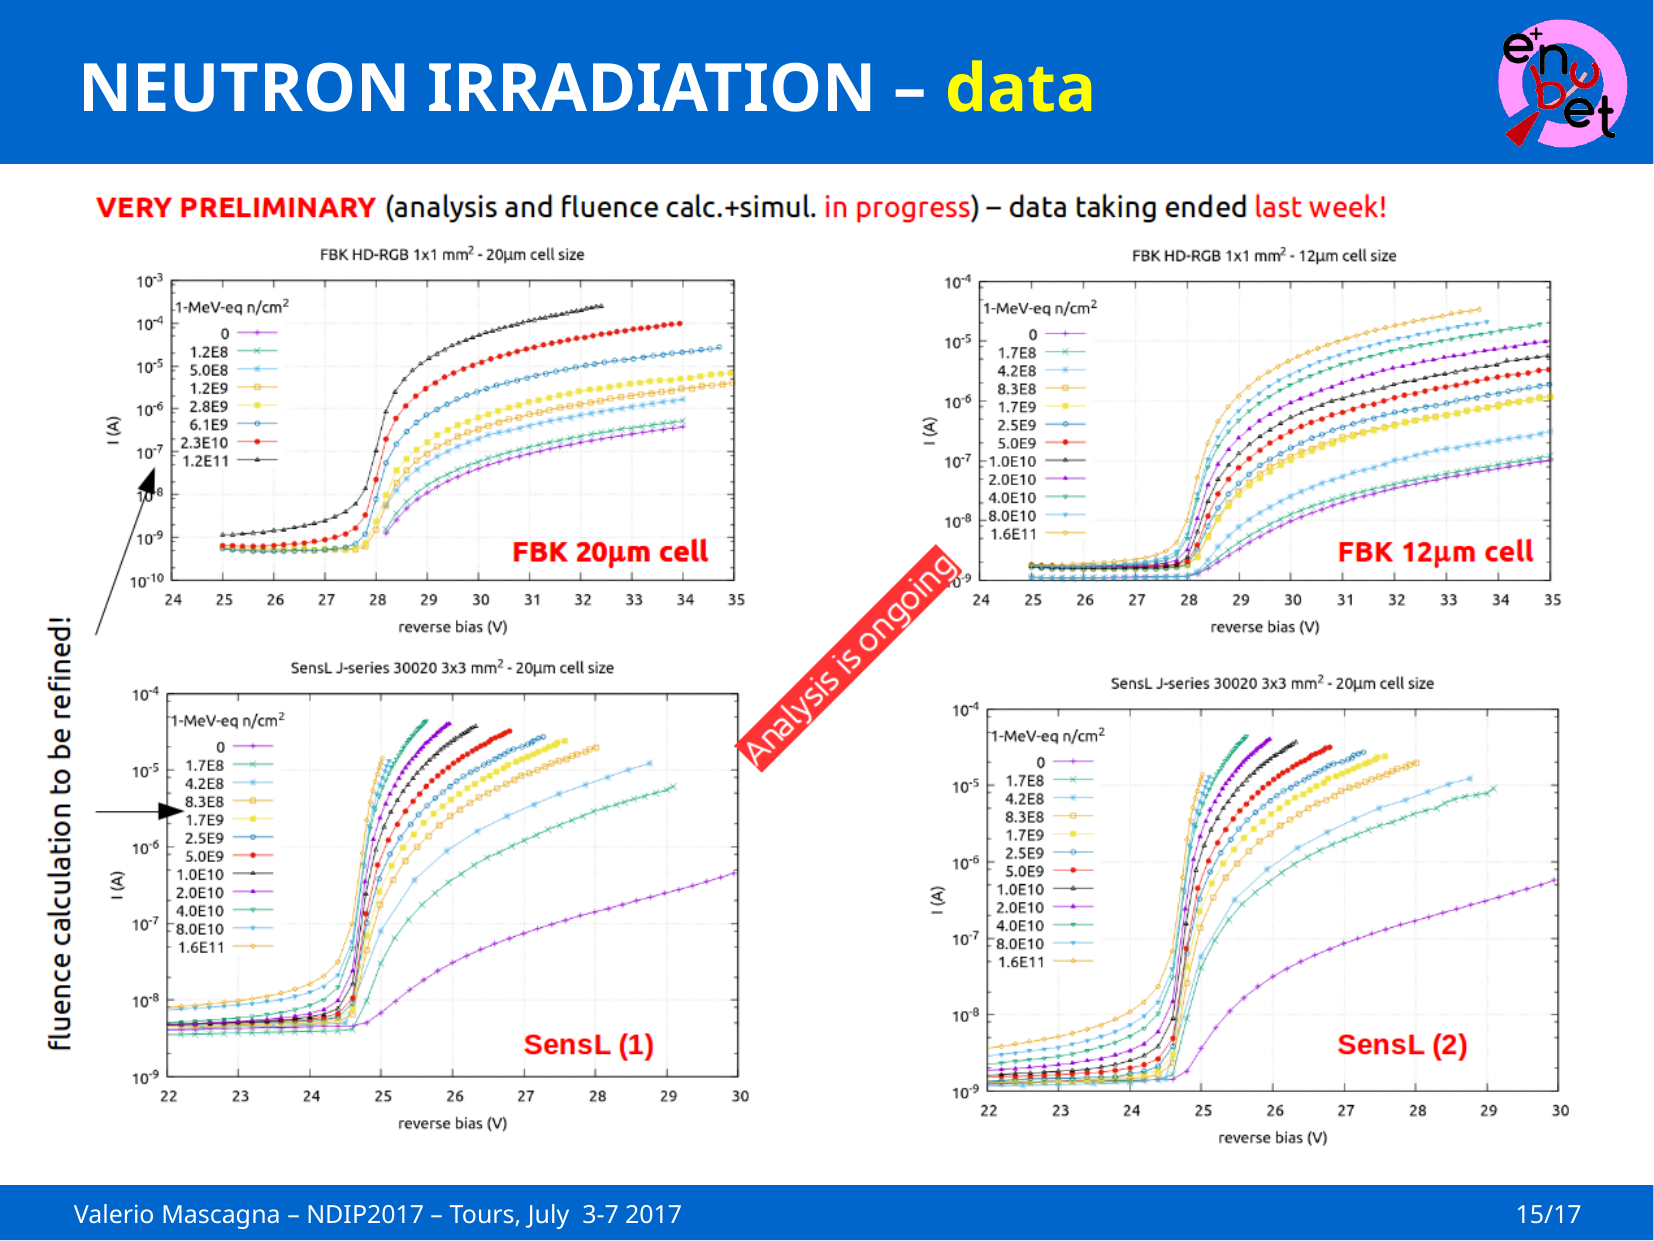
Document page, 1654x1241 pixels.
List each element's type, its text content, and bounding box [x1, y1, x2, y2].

text_box NEUTRON IRRADIATION – data [63, 32, 1471, 177]
picture [1494, 18, 1630, 150]
picture [30, 177, 1595, 1171]
